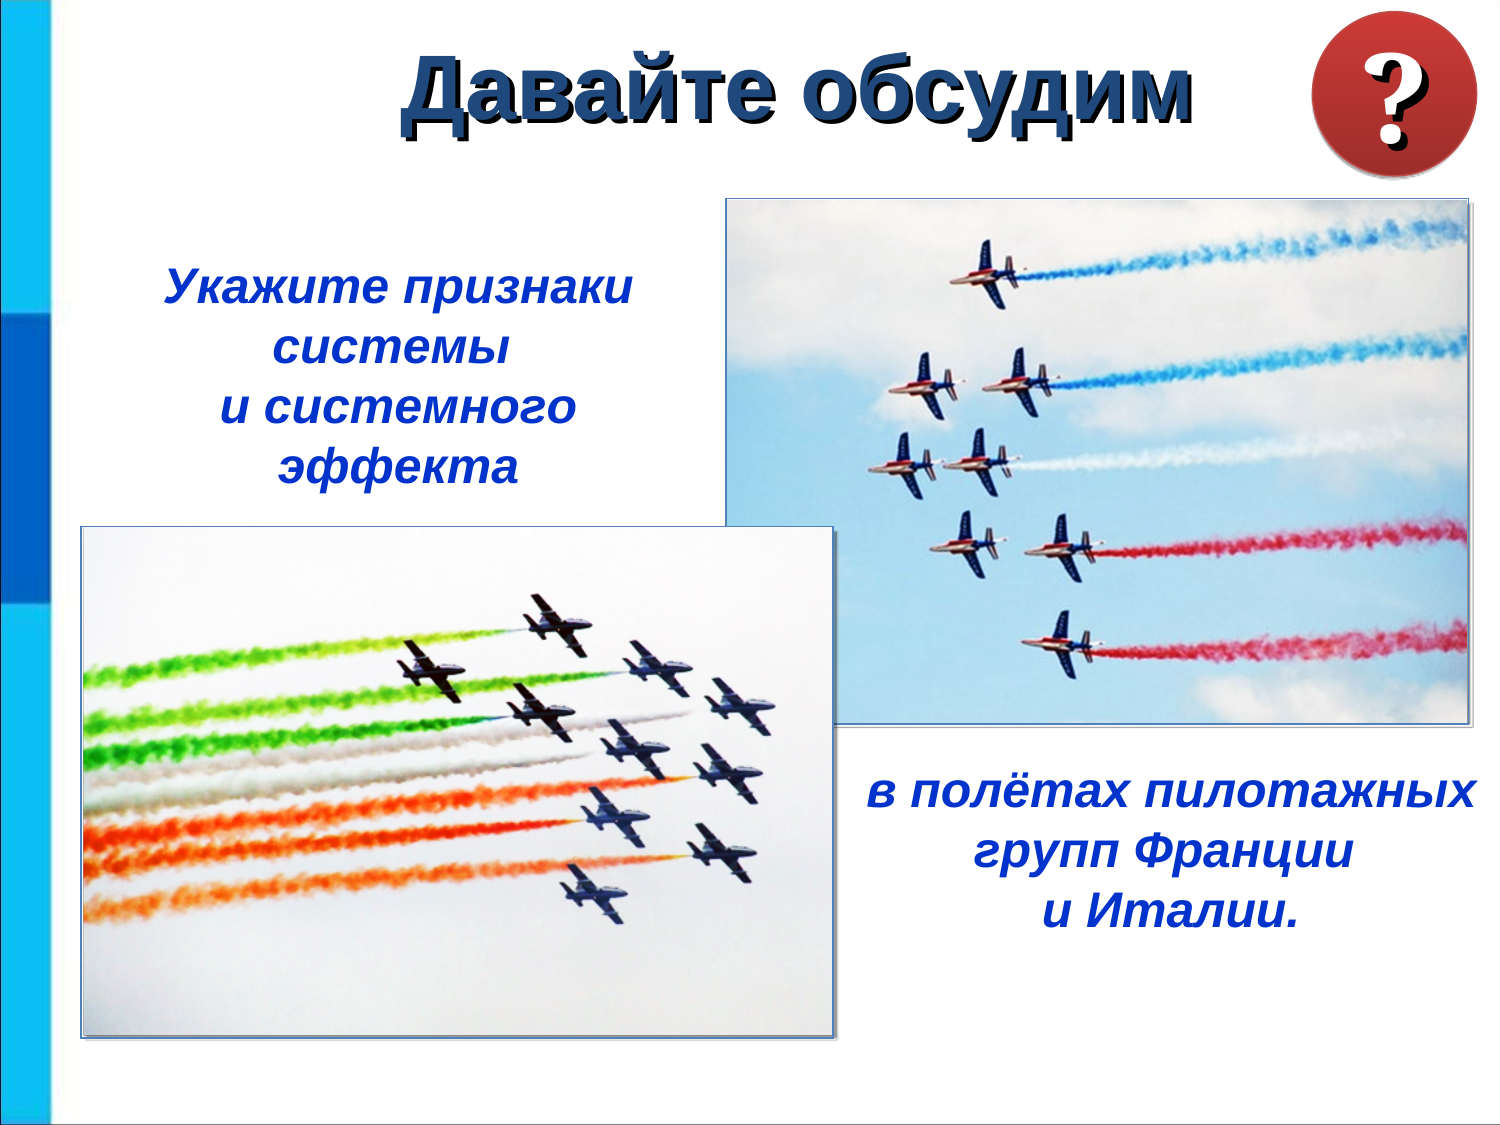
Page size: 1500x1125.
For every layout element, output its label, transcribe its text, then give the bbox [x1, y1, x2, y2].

picture [0, 0, 1500, 1125]
title Давайте обсудим [171, 30, 1341, 135]
text_box в полётах пилотажных групп Франции и Италии. [843, 749, 1499, 946]
text_box ? [1312, 11, 1477, 176]
text_box Укажите признаки системы и системного эффекта [82, 246, 715, 502]
